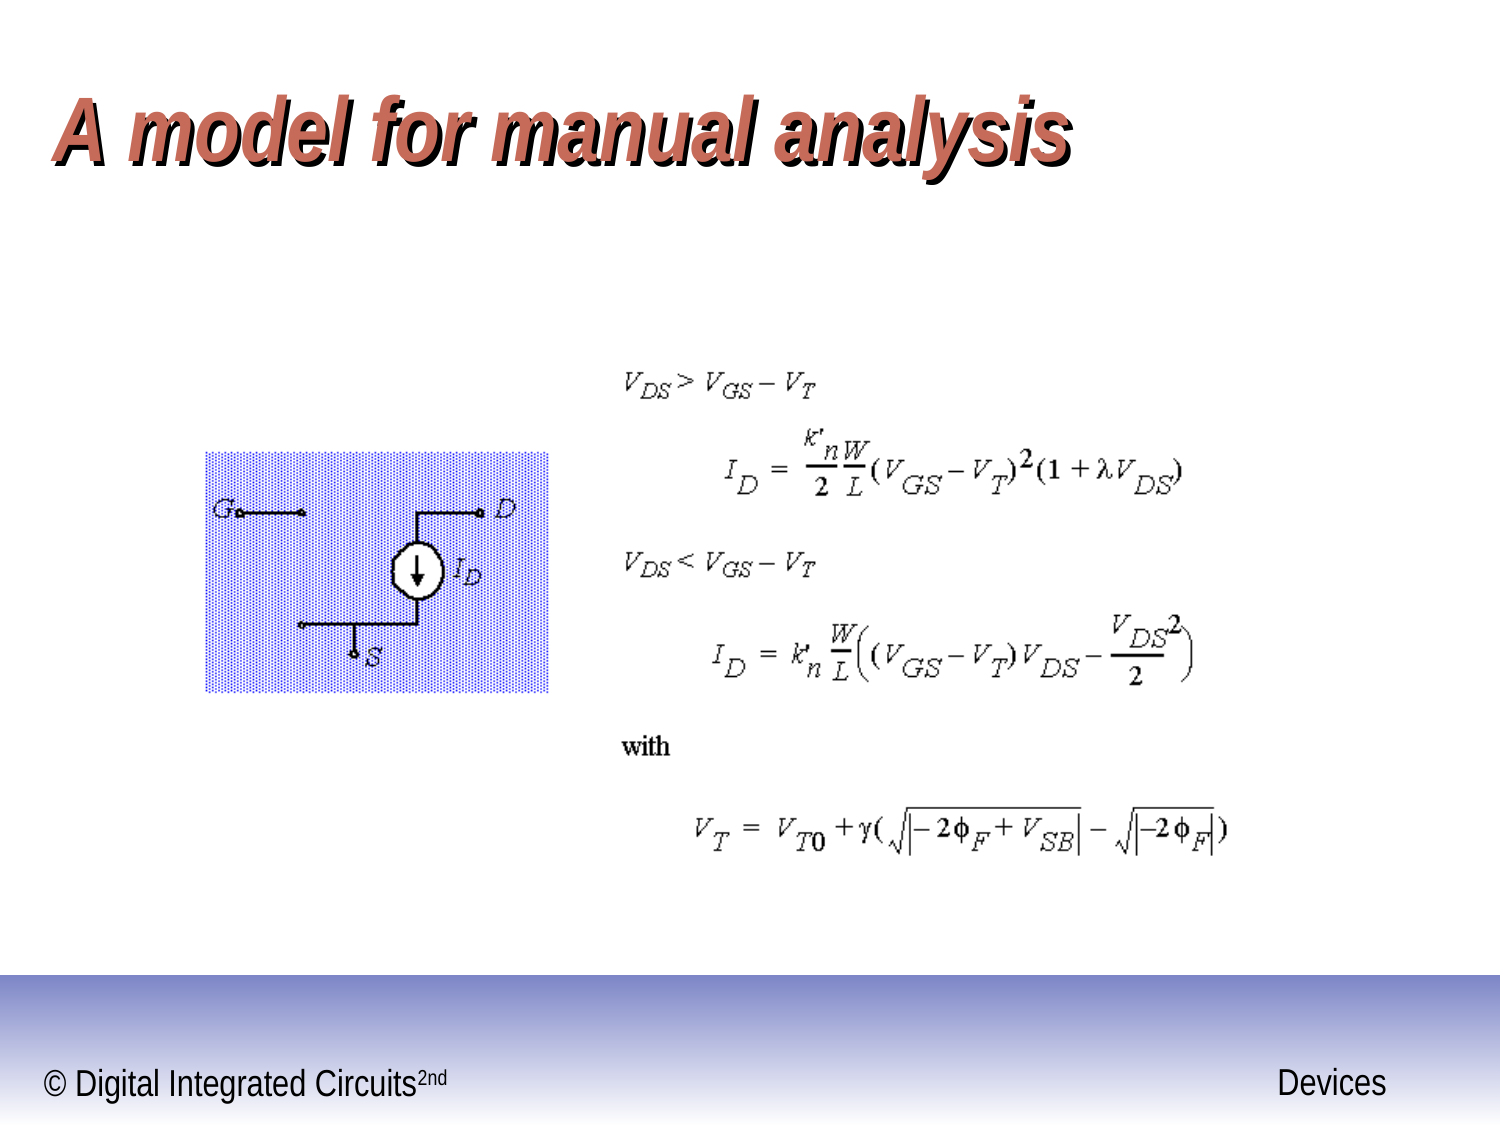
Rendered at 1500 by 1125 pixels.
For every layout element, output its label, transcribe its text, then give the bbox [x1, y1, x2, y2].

picture [200, 312, 1251, 913]
title A model for manual analysis [37, 37, 1463, 188]
